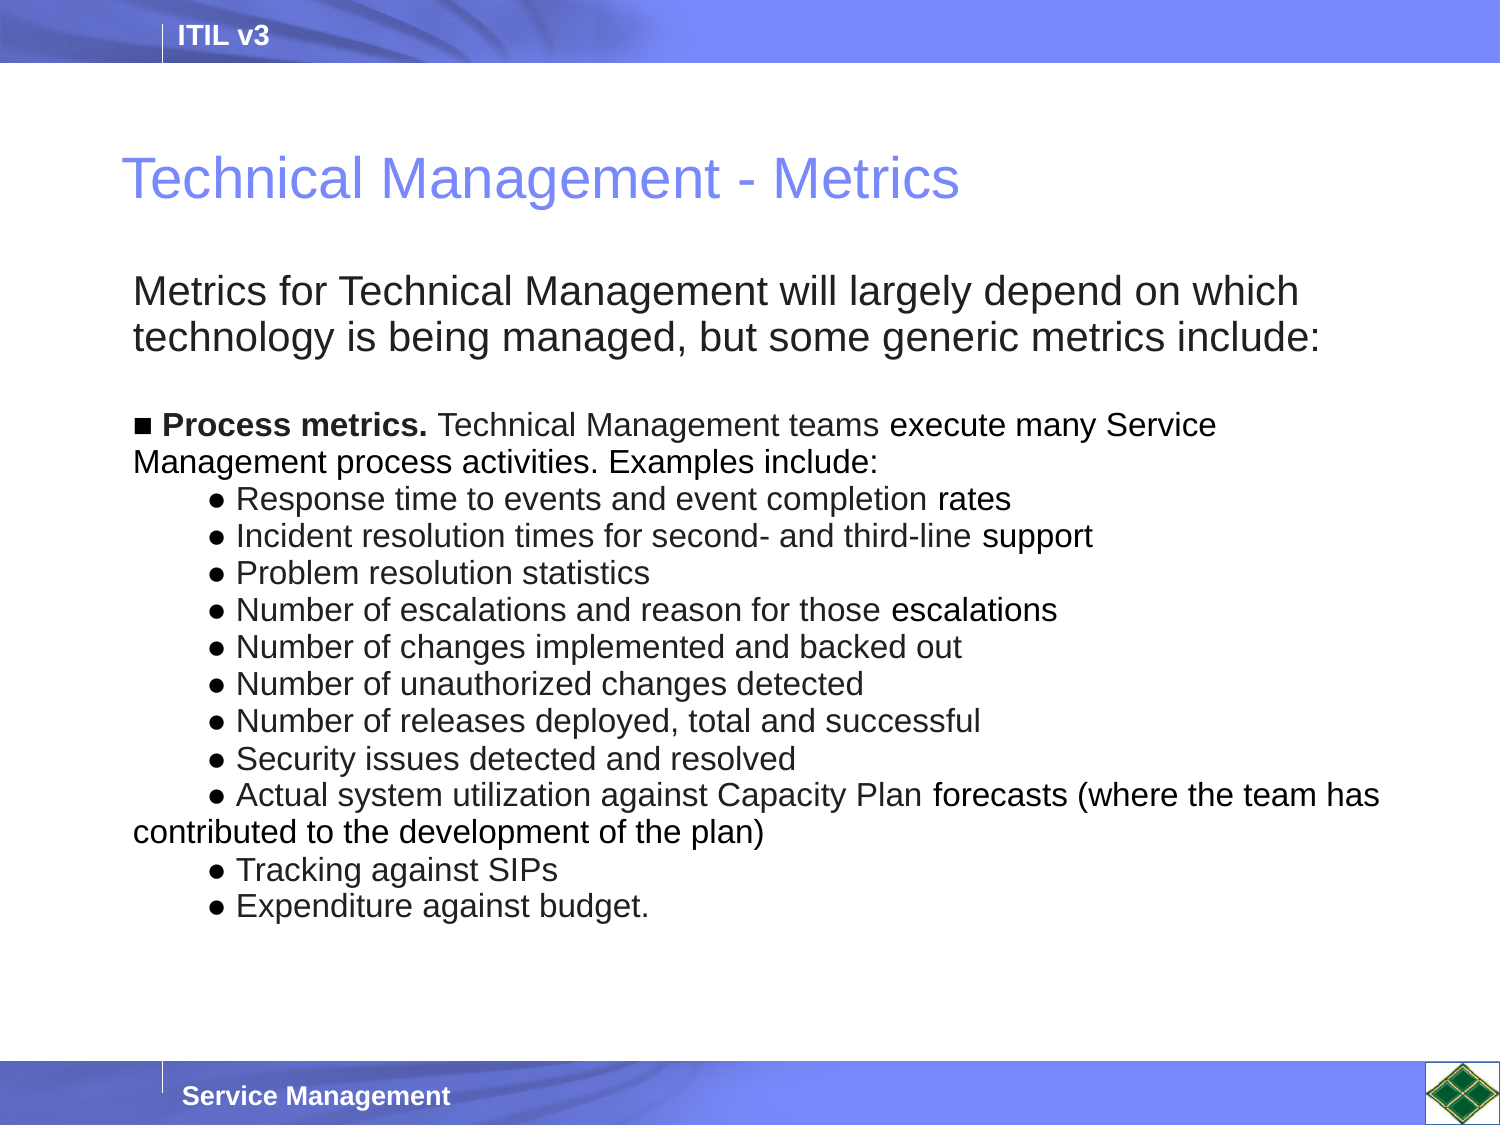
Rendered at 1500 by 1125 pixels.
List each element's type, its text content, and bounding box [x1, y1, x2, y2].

picture [0, 0, 1500, 63]
text_box Metrics for Technical Management will largely depend on which technology is being managed, but some generic metrics include: ■ Process metrics. Technical Management teams execute many Service Management process activities. Examples include: ● Response time to events and event completion rates ● Incident resolution times for second- and third-line support ● Problem resolution statistics ● Number of escalations and reason for those escalations ● Number of changes implemented and backed out ● Number of unauthorized changes detected ● Number of releases deployed, total and successful ● Security issues detected and resolved ● Actual system utilization against Capacity Plan forecasts (where the team has contributed to the development of the plan) ● Tracking against SIPs ● Expenditure against budget. [118, 259, 1406, 993]
picture [0, 1061, 1500, 1125]
picture [1426, 1063, 1499, 1124]
text_box Technical Management - Metrics [106, 143, 1406, 260]
